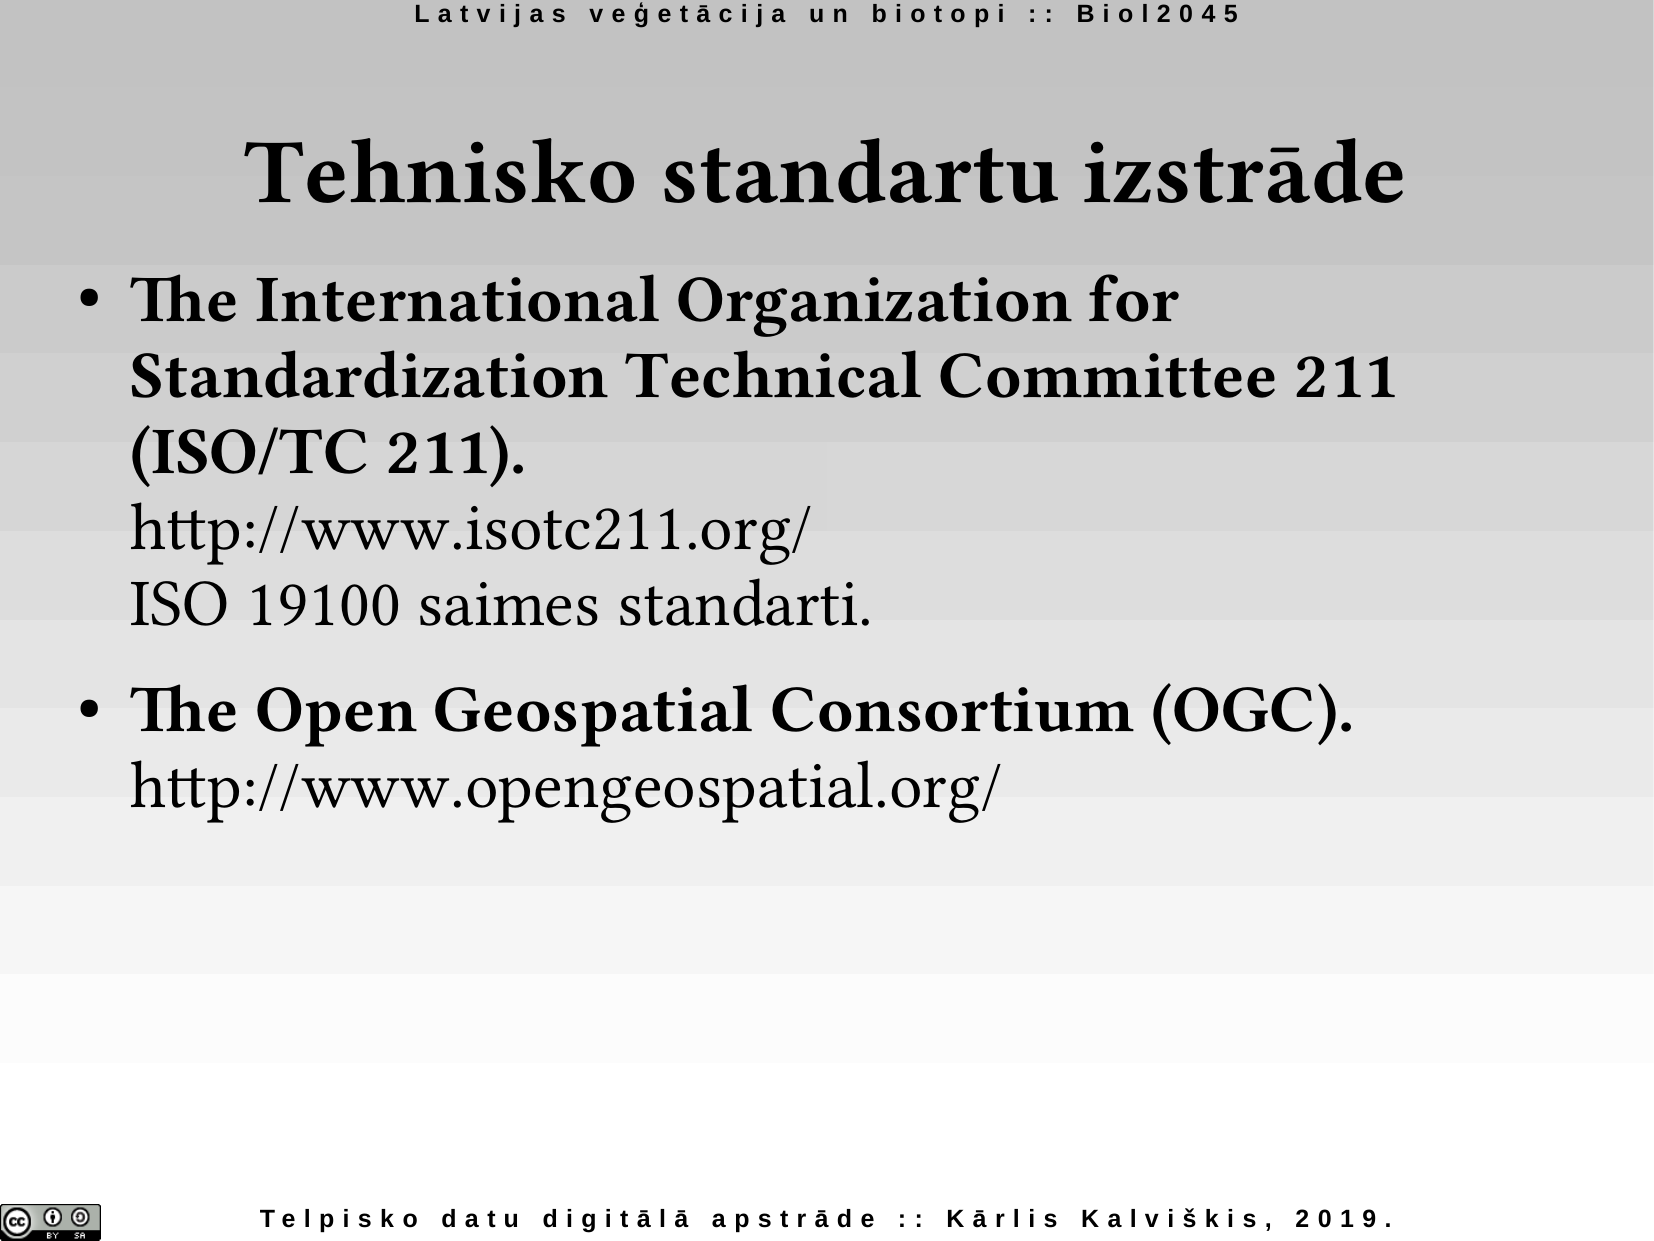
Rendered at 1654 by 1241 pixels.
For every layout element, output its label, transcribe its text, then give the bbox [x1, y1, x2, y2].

list The International Organization for Standardization Technical Committee 211 (ISO/TC 211). http://www.isotc211.org/ ISO 19100 saimes standarti. The Open Geospatial Consortium (OGC). http://www.opengeospatial.org/ [59, 261, 1596, 1175]
title Tehnisko standartu izstrāde [29, 49, 1625, 296]
picture [0, 0, 1654, 1241]
